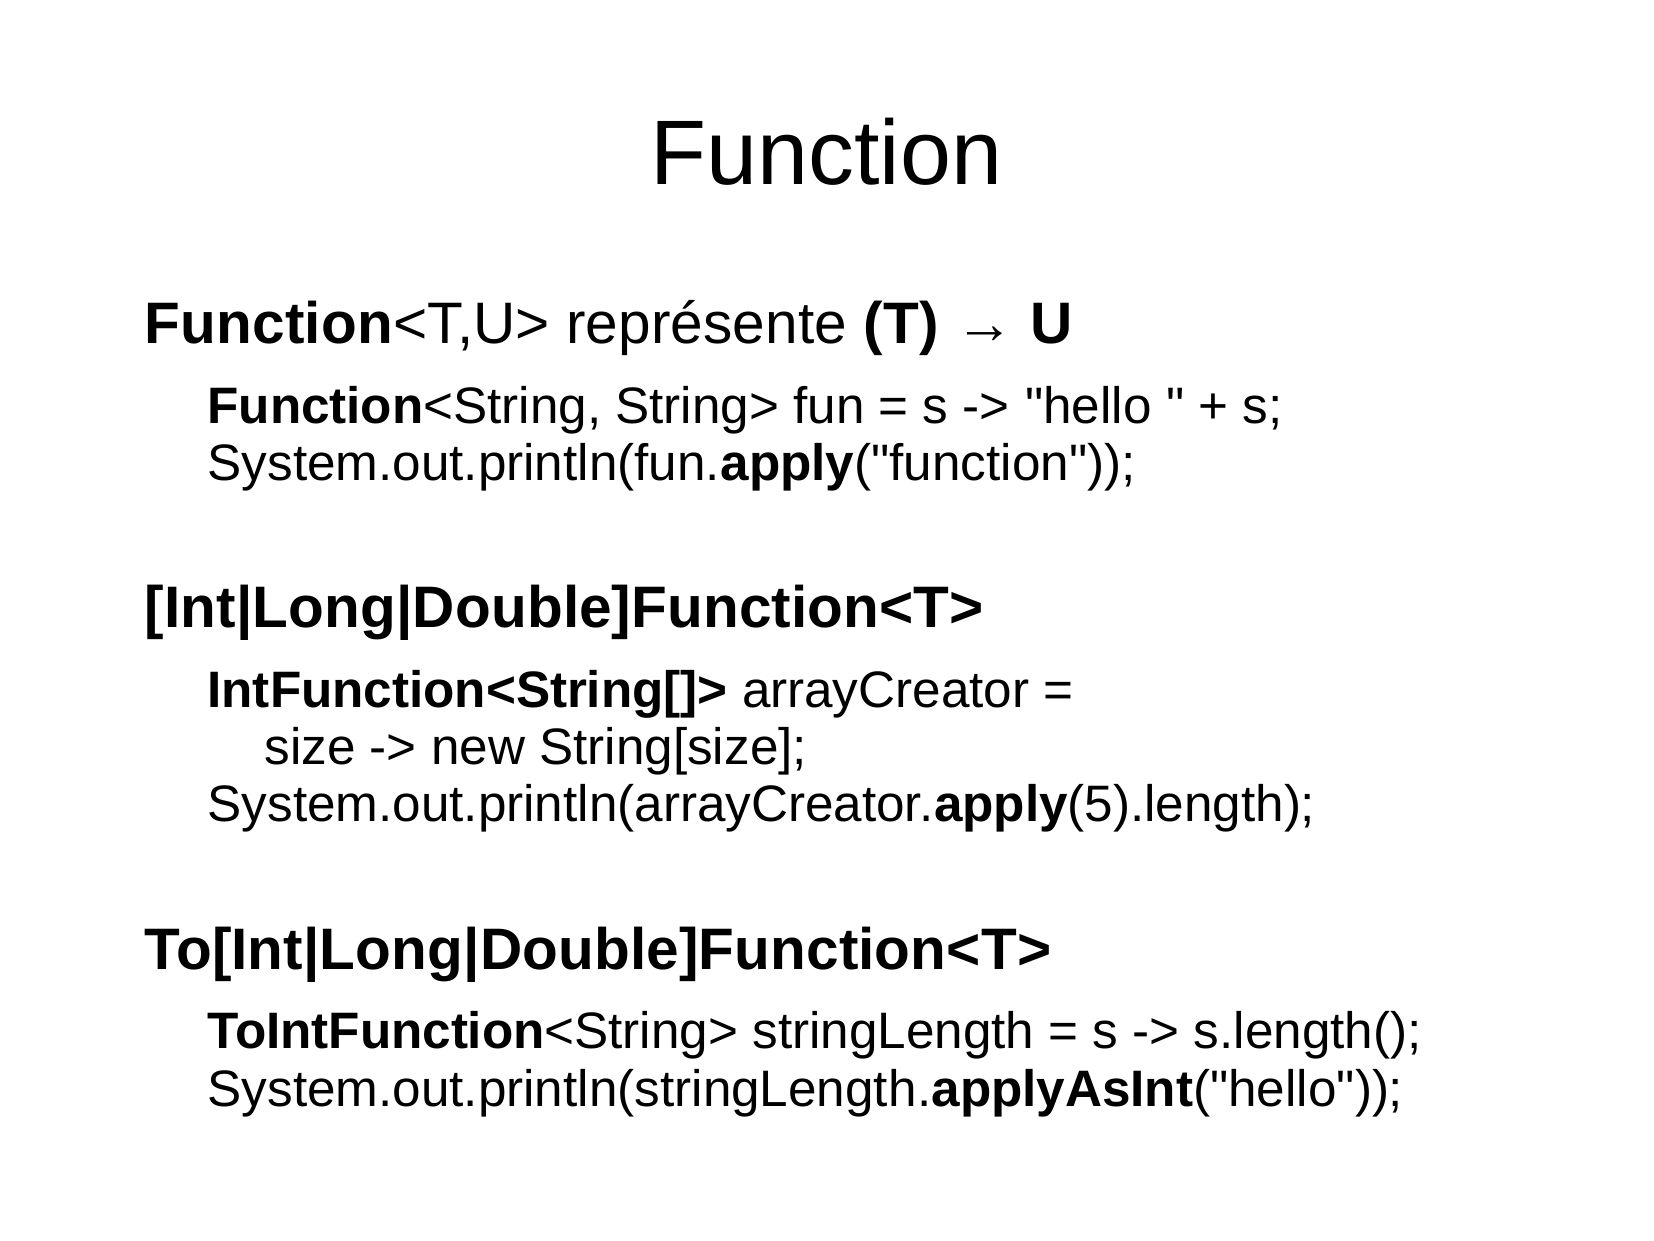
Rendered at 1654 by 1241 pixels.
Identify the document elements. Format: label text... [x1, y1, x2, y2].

title Function [82, 49, 1571, 257]
list Function<T,U> représente (T) → U Function<String, String> fun = s -> "hello " + s; System.out.println(fun.apply("function")); [Int|Long|Double]Function<T> IntFunction<String[]> arrayCreator = size -> new String[size]; System.out.println(arrayCreator.apply(5).length); To[Int|Long|Double]Function<T> ToIntFunction<String> stringLength = s -> s.length(); System.out.println(stringLength.applyAsInt("hello")); [82, 290, 1571, 1126]
